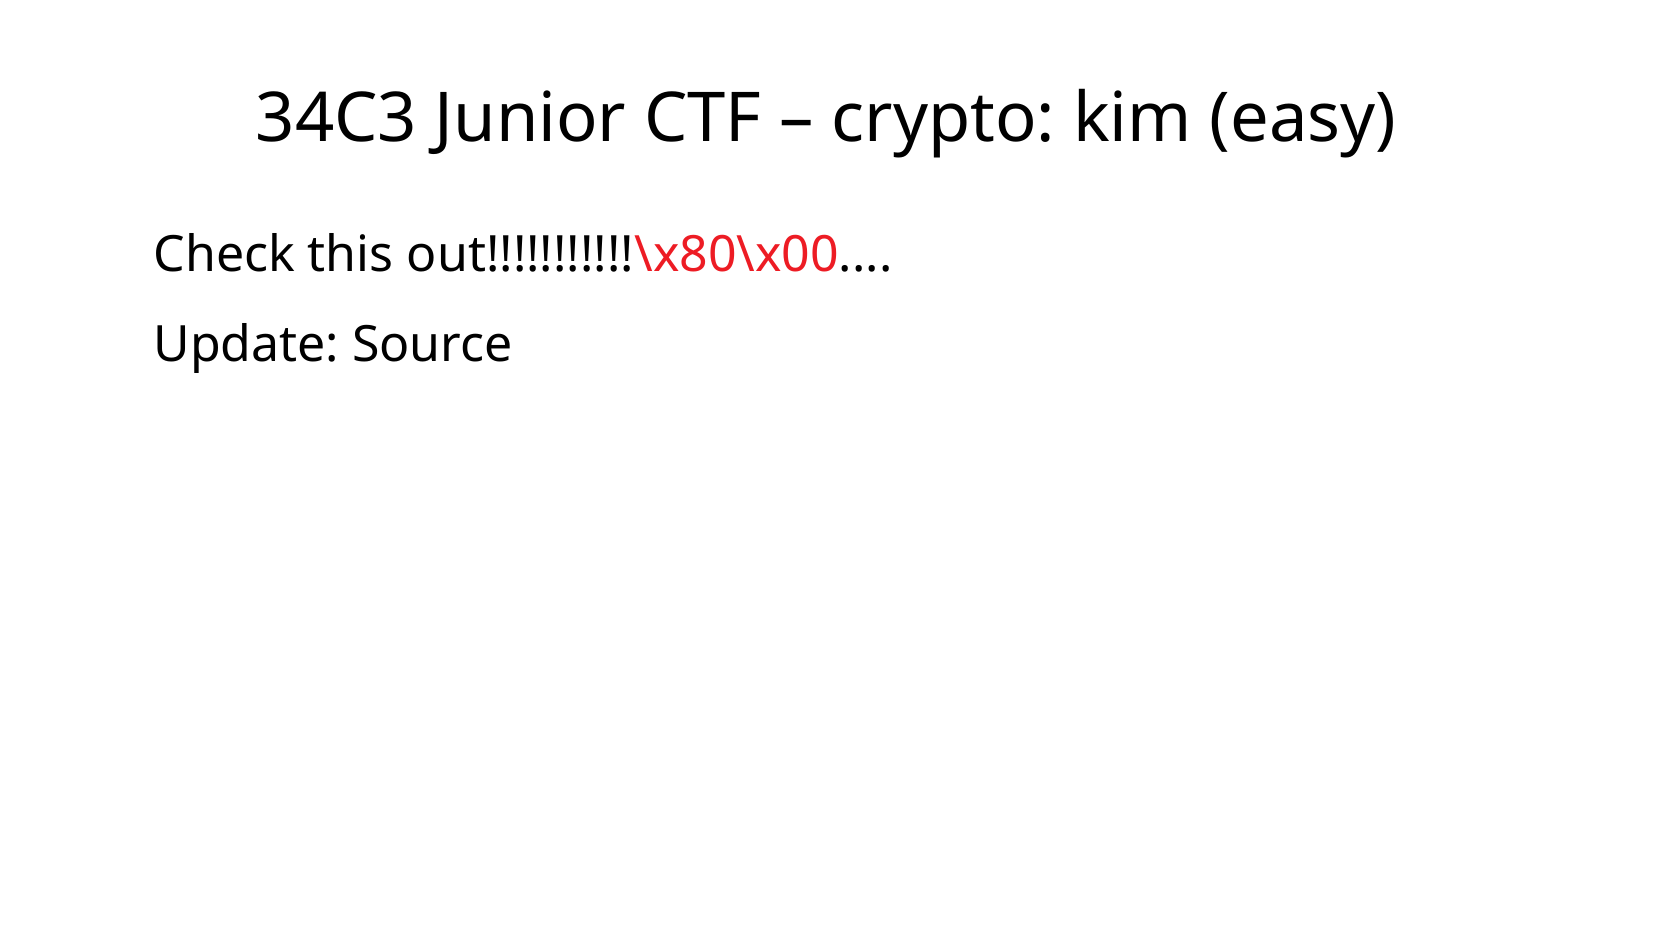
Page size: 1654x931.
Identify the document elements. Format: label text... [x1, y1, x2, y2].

list Check this out!!!!!!!!!!!\x80\x00.... Update: Source [82, 217, 1571, 758]
title 34C3 Junior CTF – crypto: kim (easy) [82, 37, 1571, 193]
